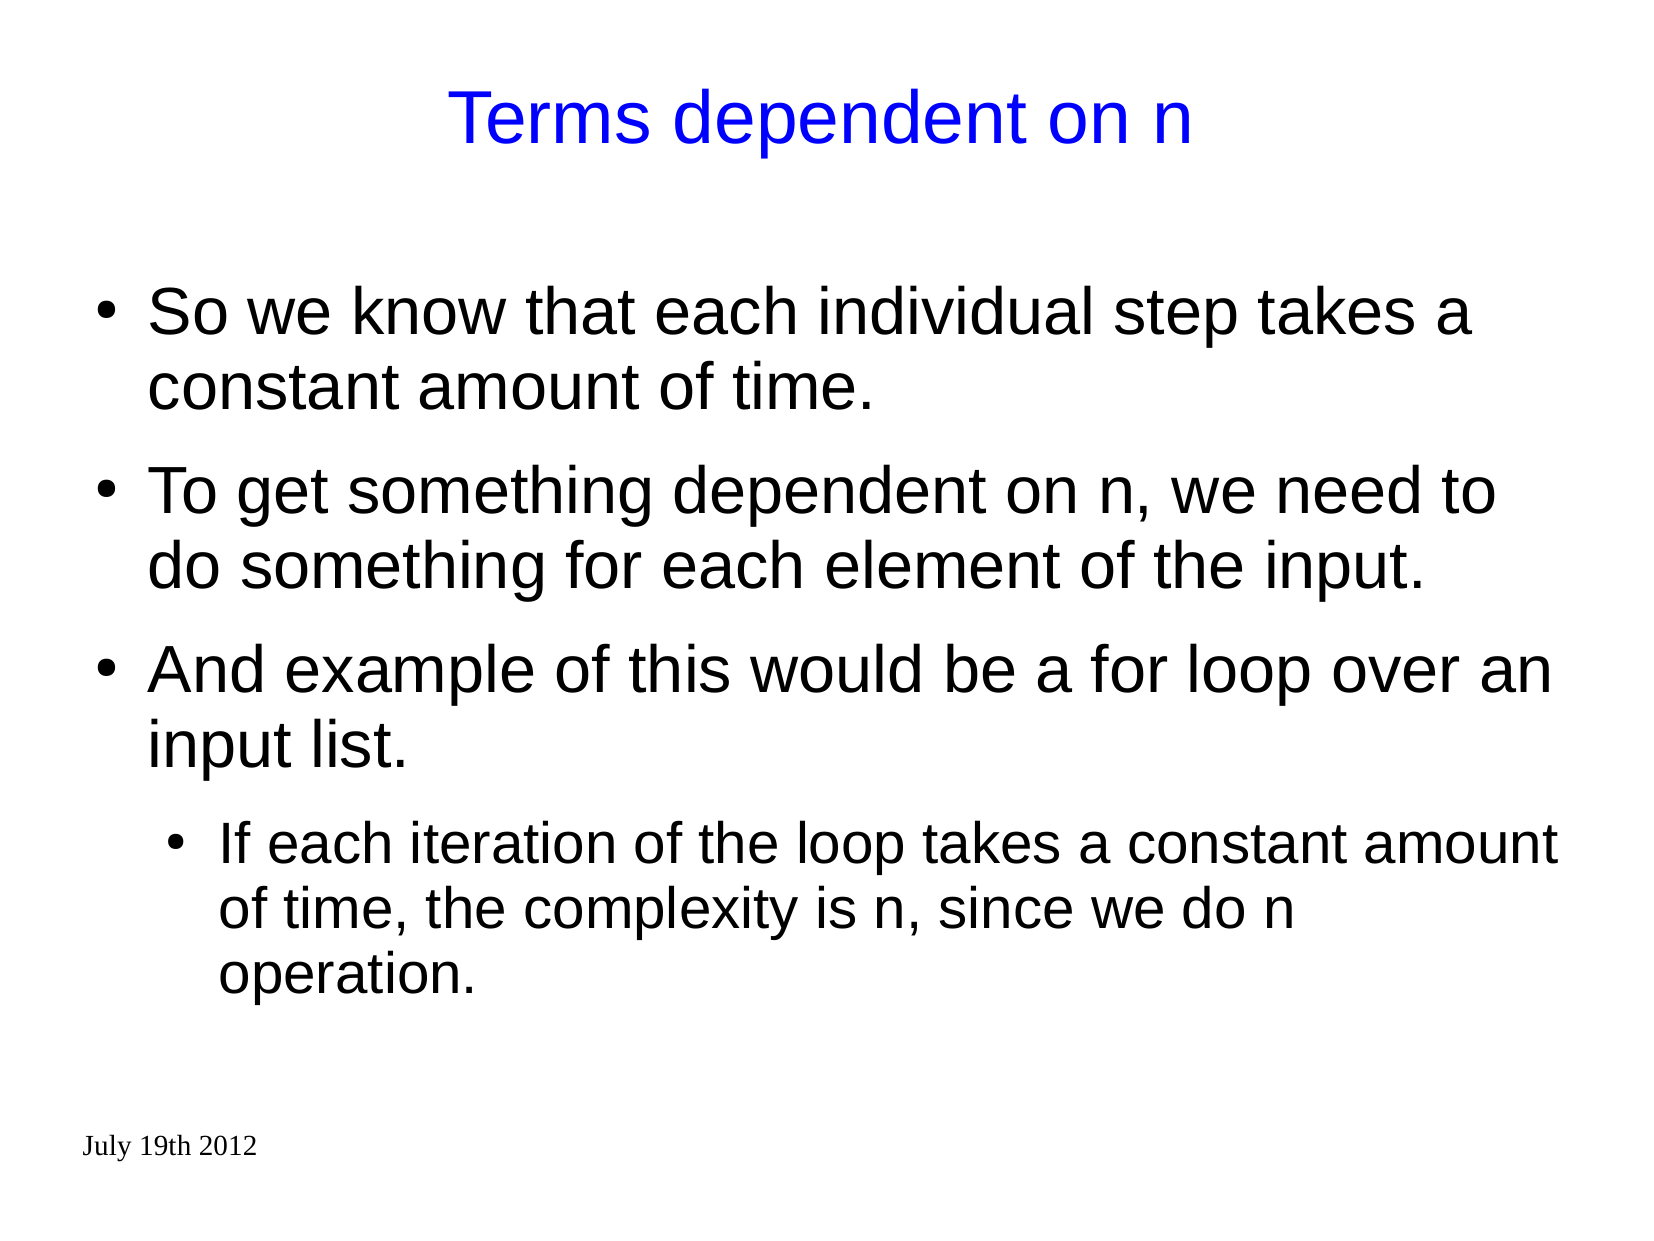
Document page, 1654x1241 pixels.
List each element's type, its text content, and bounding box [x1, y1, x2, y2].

title Terms dependent on n [76, 58, 1565, 178]
list So we know that each individual step takes a constant amount of time. To get something dependent on n, we need to do something for each element of the input. And example of this would be a for loop over an input list. If each iteration of the loop takes a constant amount of time, the complexity is n, since we do n operation. [76, 274, 1565, 1093]
